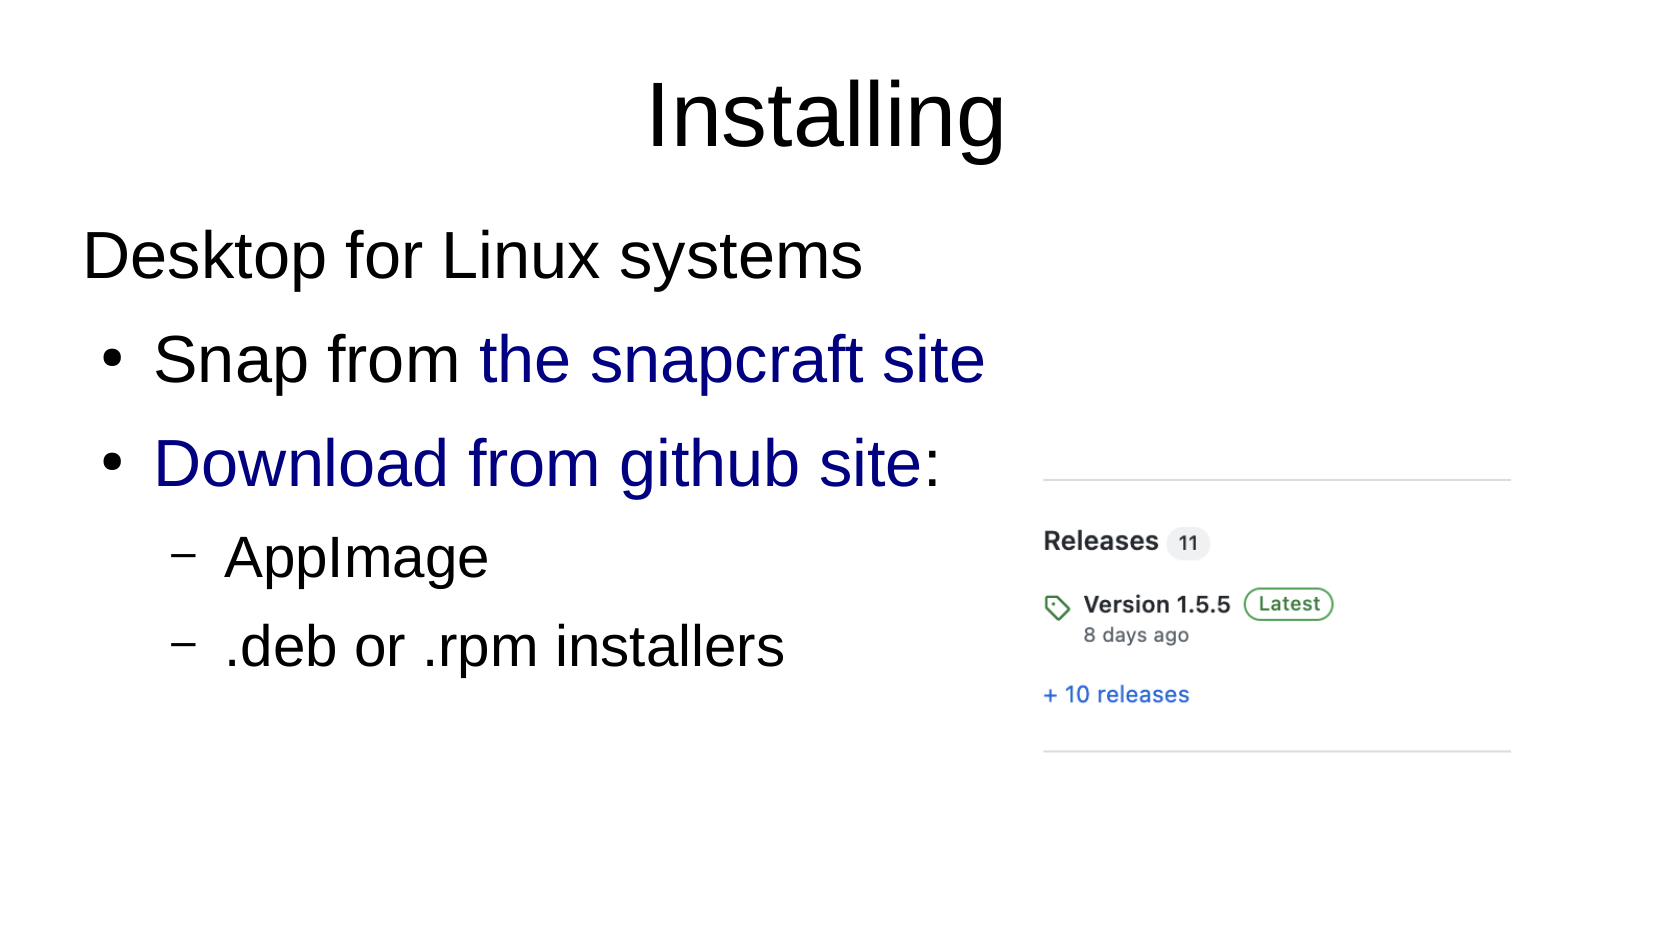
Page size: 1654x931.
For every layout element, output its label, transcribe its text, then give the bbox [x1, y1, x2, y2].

list Desktop for Linux systems Snap from the snapcraft site Download from github site: AppImage .deb or .rpm installers [82, 217, 1571, 758]
title Installing [82, 37, 1571, 193]
picture [1012, 456, 1580, 788]
